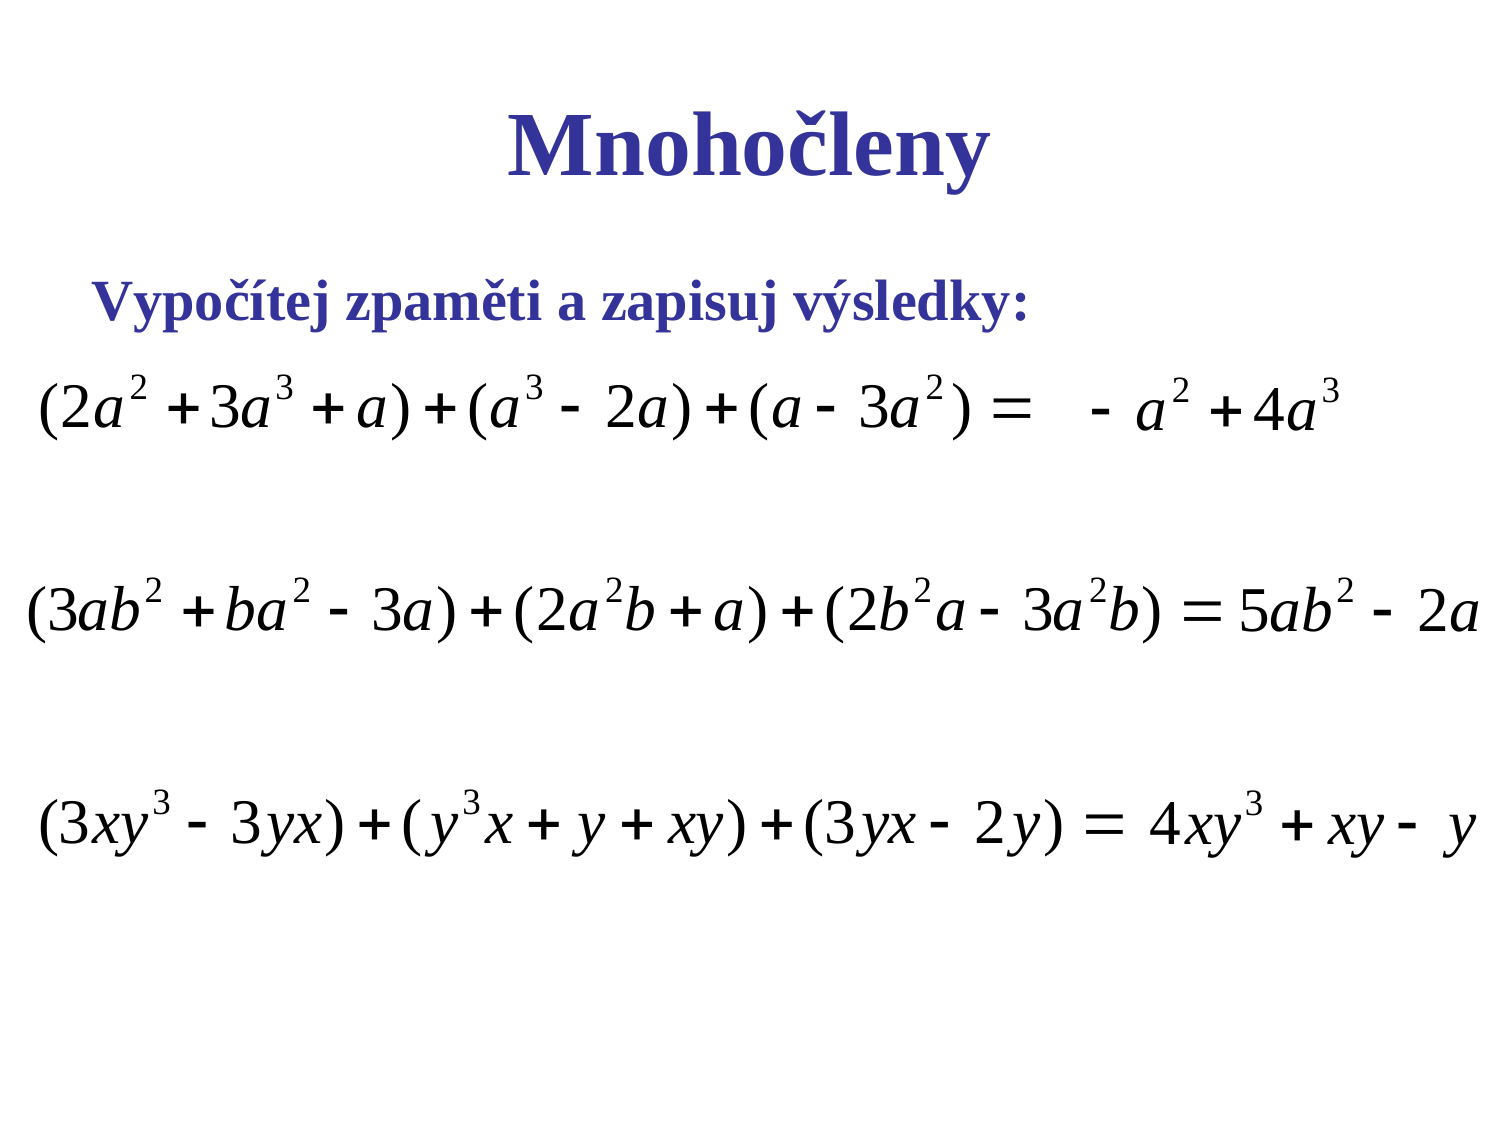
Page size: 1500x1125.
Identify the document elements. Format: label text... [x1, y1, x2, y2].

text_box Vypočítej zpaměti a zapisuj výsledky: [76, 245, 1211, 350]
chart [1080, 361, 1351, 447]
chart [1230, 562, 1495, 648]
chart [17, 561, 1223, 658]
chart [1139, 774, 1489, 871]
chart [29, 358, 1034, 455]
chart [29, 774, 1124, 870]
title Mnohočleny [75, 45, 1426, 233]
